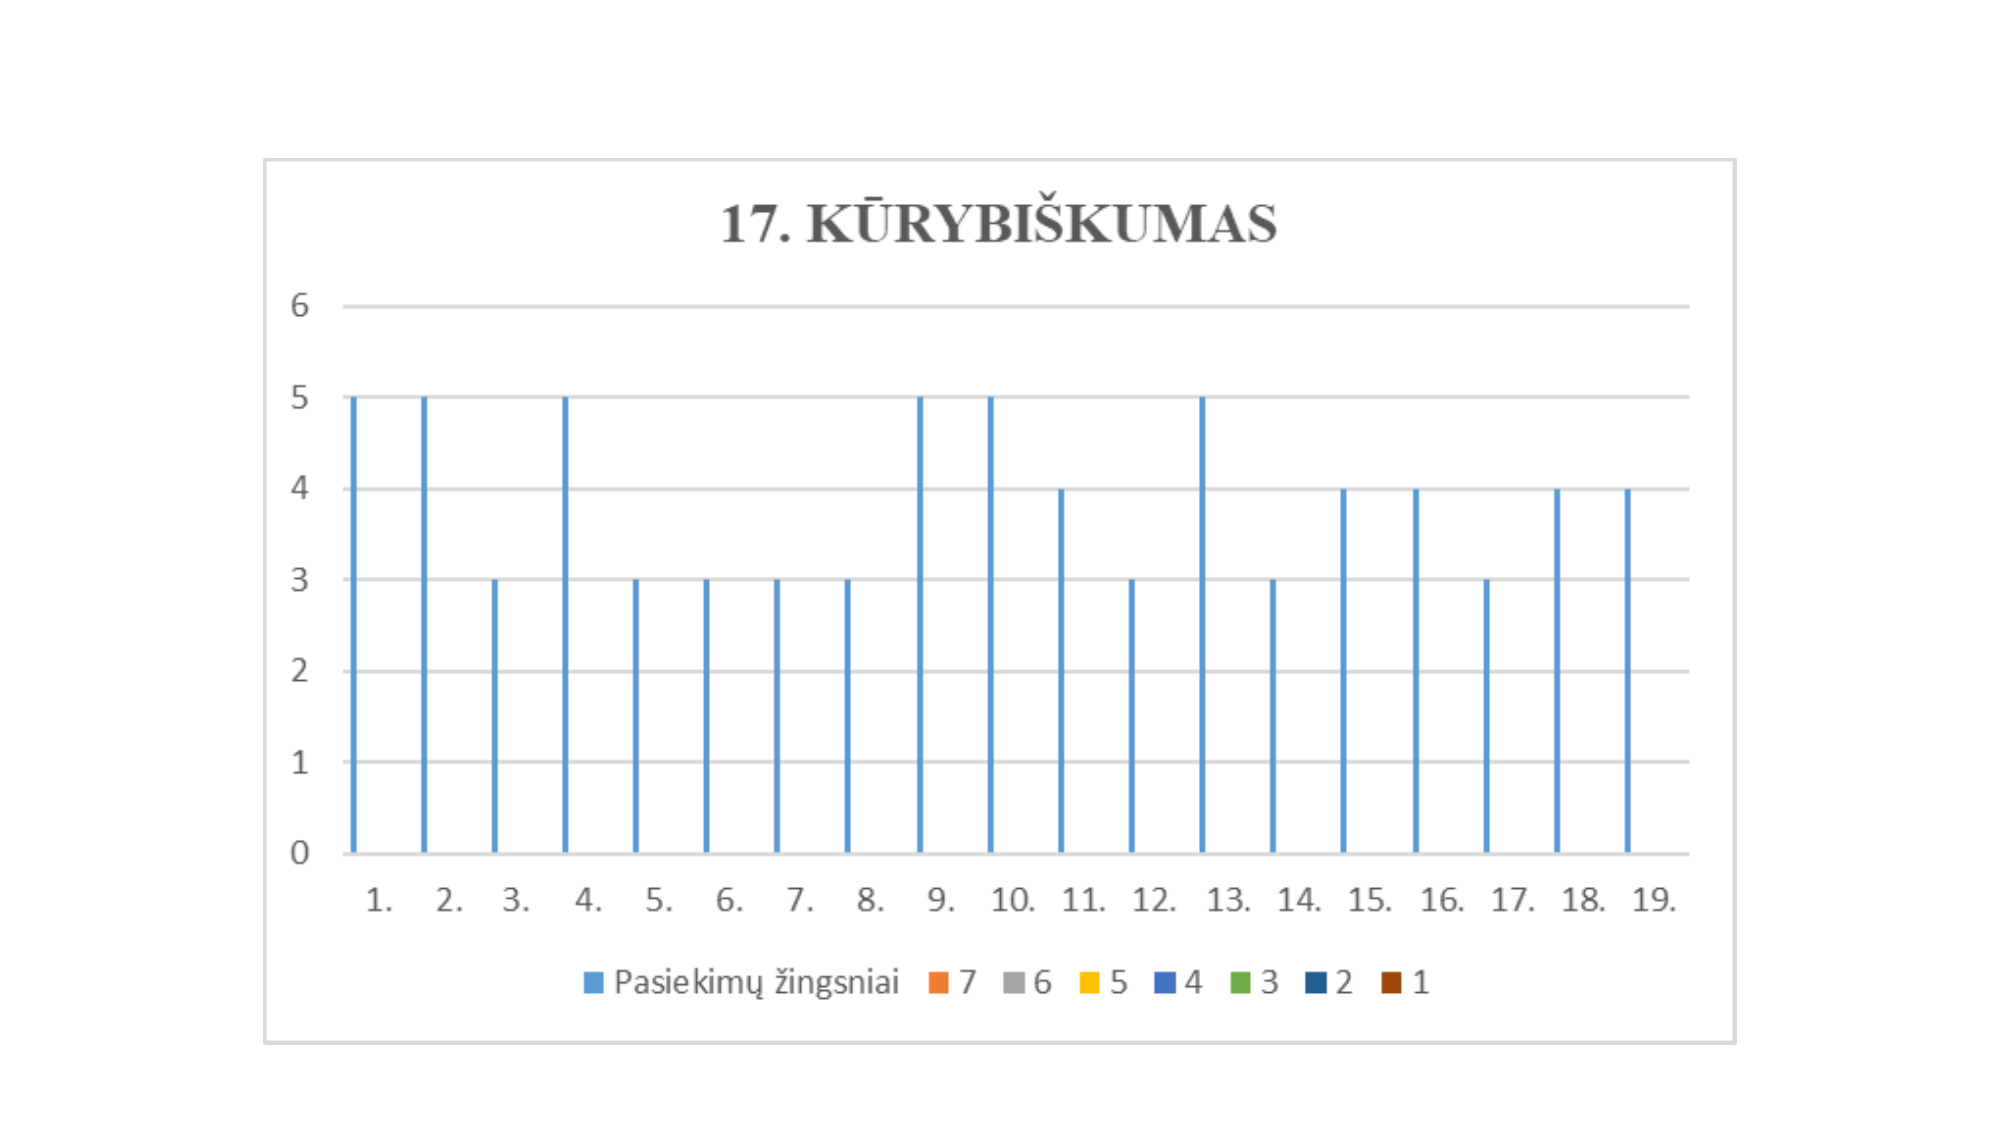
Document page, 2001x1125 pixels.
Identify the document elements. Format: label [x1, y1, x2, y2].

picture [263, 158, 1737, 1045]
